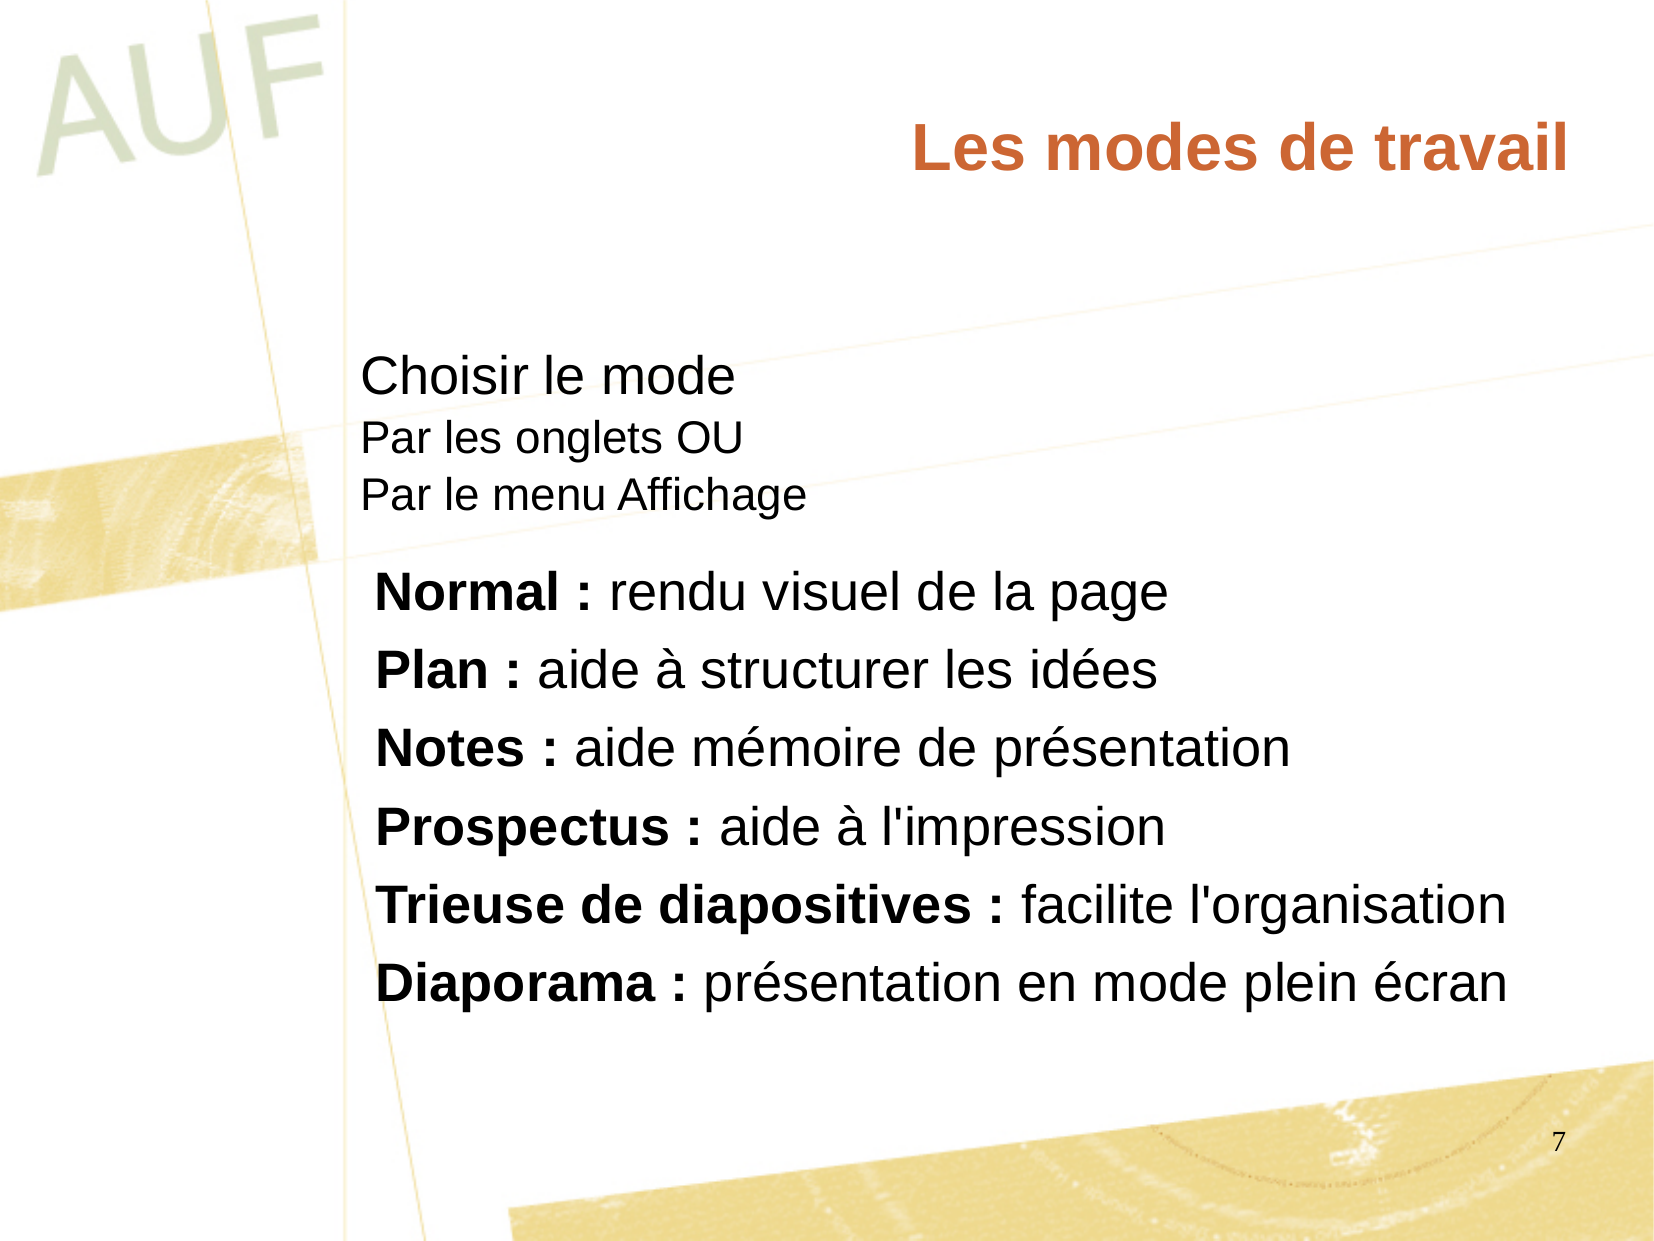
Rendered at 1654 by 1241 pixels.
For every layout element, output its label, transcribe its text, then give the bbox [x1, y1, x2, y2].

title Les modes de travail [324, 59, 1571, 237]
subtitle Choisir le mode Par les onglets OU Par le menu Affichage Normal : rendu visuel de la page Plan : aide à structurer les idées Notes : aide mémoire de présentation Prospectus : aide à l'impression Trieuse de diapositives : facilite l'organisation Diaporama : présentation en mode plein écran [324, 265, 1595, 1093]
picture [0, 0, 1654, 1241]
